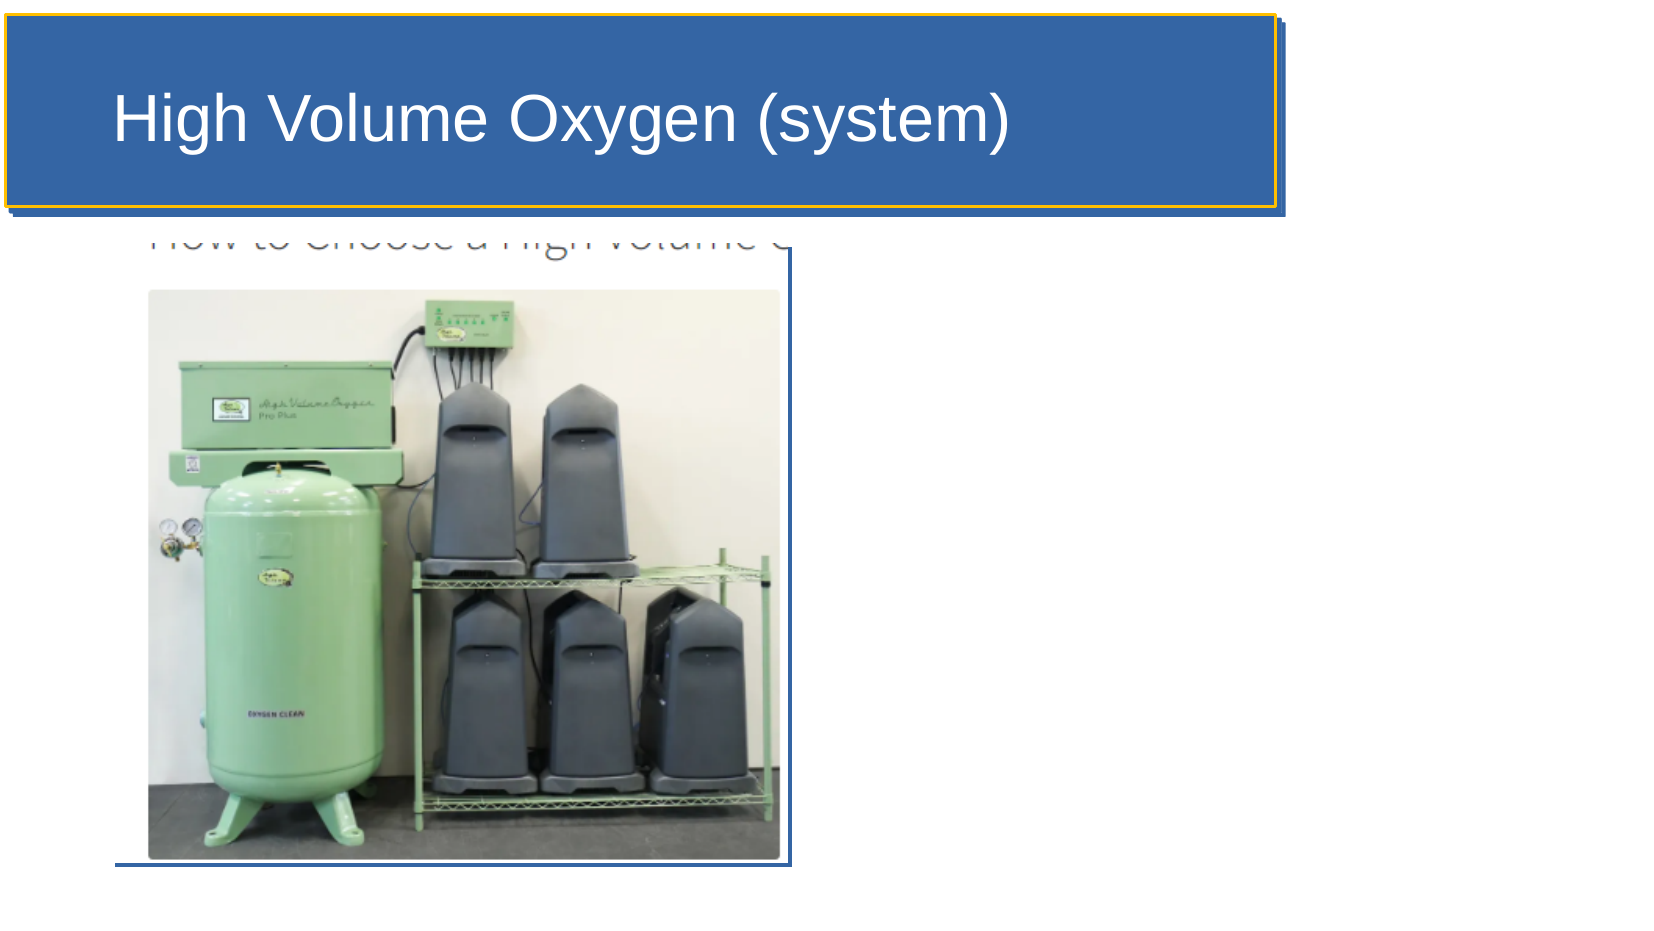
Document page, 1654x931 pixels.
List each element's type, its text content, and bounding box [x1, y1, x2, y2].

picture [111, 243, 788, 863]
title High Volume Oxygen (system) [112, 34, 1265, 203]
